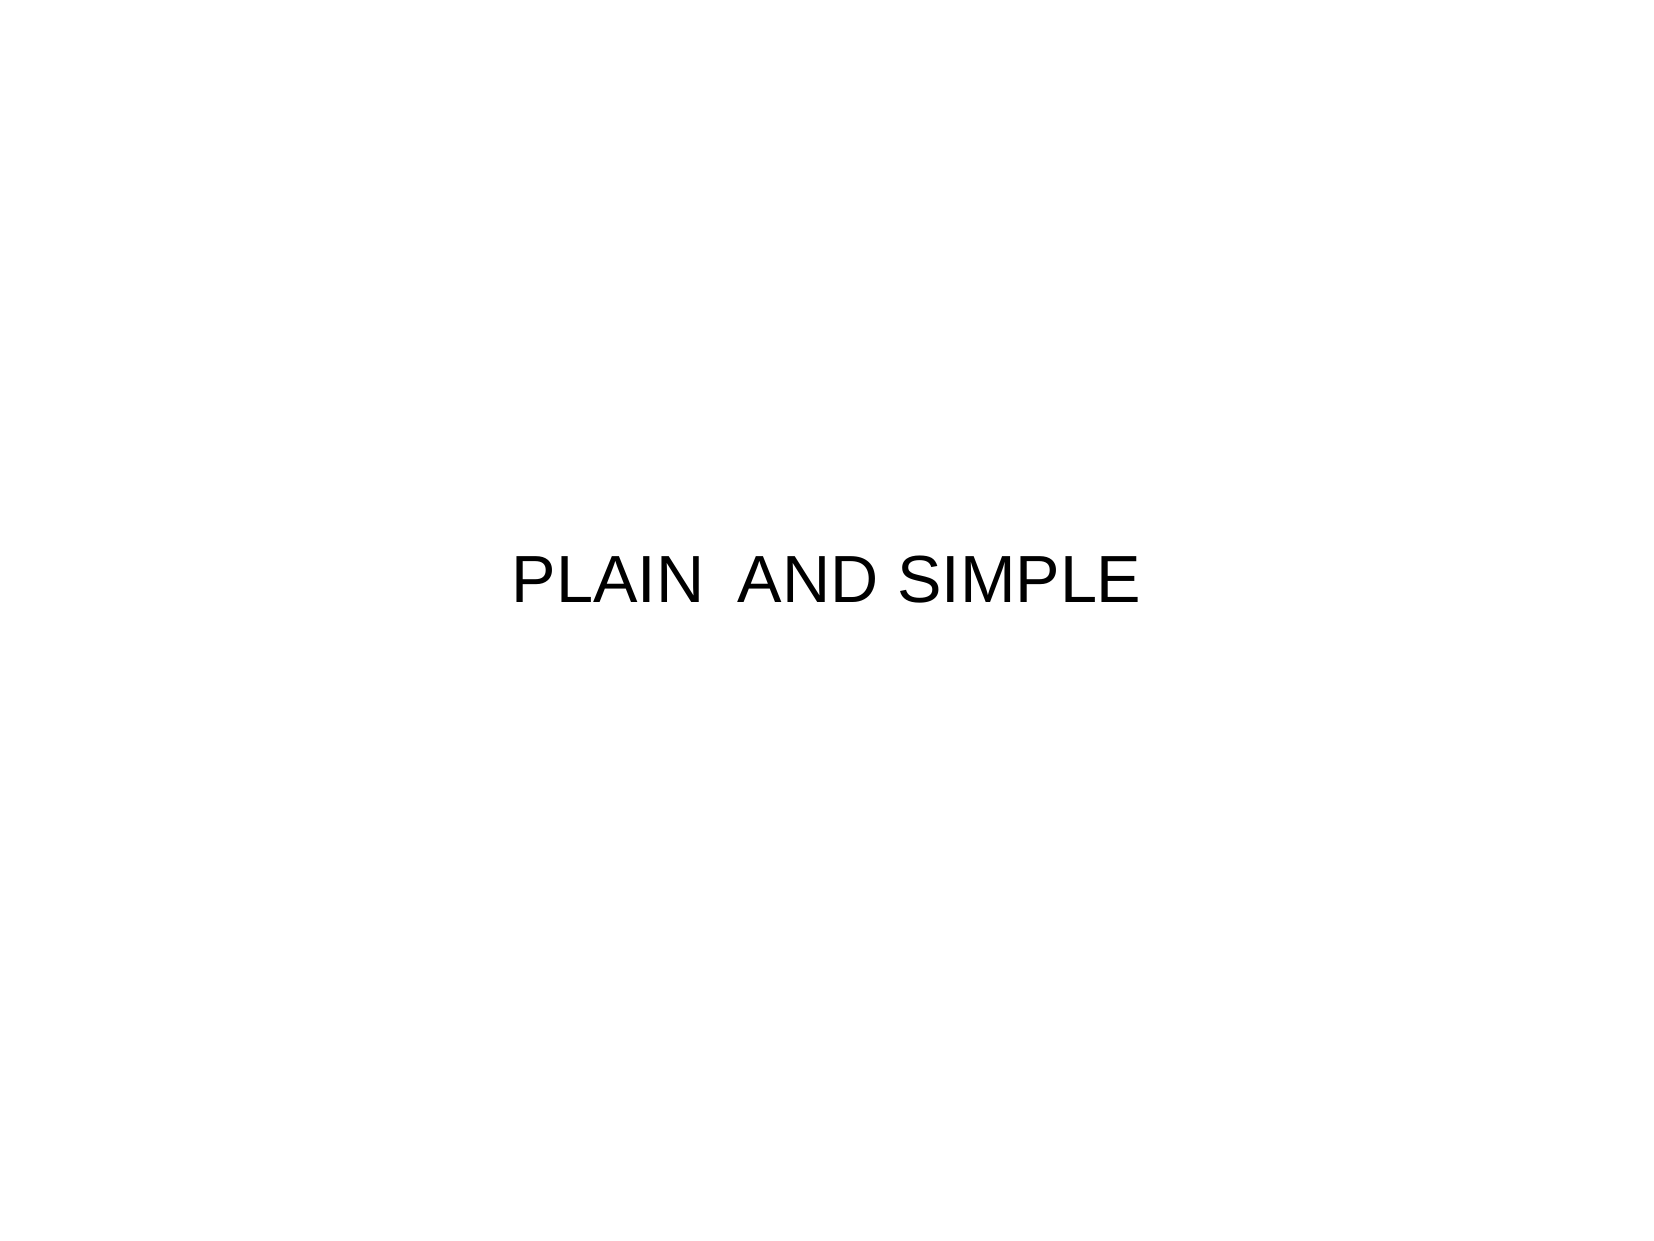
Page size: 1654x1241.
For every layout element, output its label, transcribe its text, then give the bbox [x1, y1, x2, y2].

subtitle PLAIN AND SIMPLE [82, 49, 1571, 1109]
